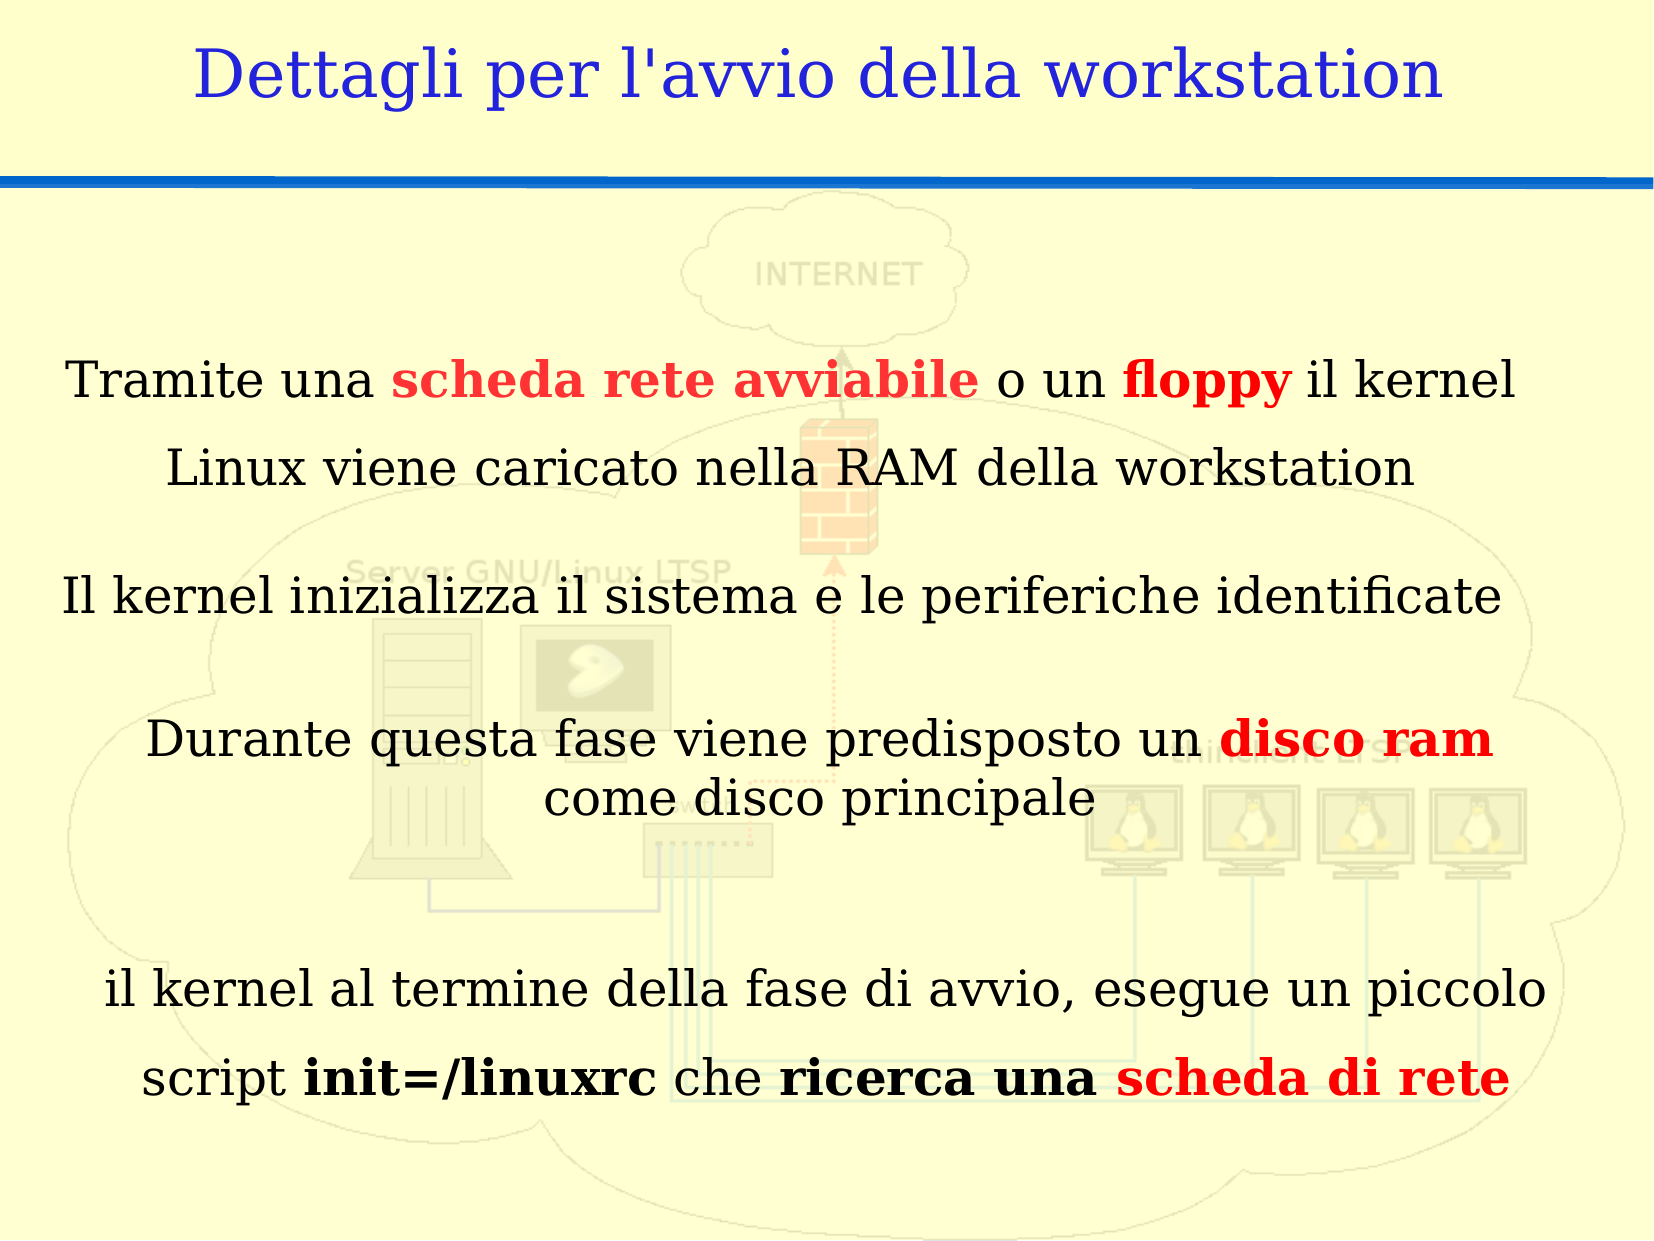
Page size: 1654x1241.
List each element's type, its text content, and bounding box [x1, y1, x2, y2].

text_box Tramite una scheda rete avviabile o un floppy il kernel Linux viene caricato nella RAM della workstation [50, 321, 1531, 468]
text_box il kernel al termine della fase di avvio, esegue un piccolo script init=/linuxrc che ricerca una scheda di rete [53, 931, 1601, 1078]
text_box Durante questa fase viene predisposto un disco ram come disco principale [71, 709, 1570, 827]
text_box Il kernel inizializza il sistema e le periferiche identificate [61, 537, 1513, 596]
picture [0, 184, 1654, 1241]
title Dettagli per l'avvio della workstation [113, 0, 1526, 153]
